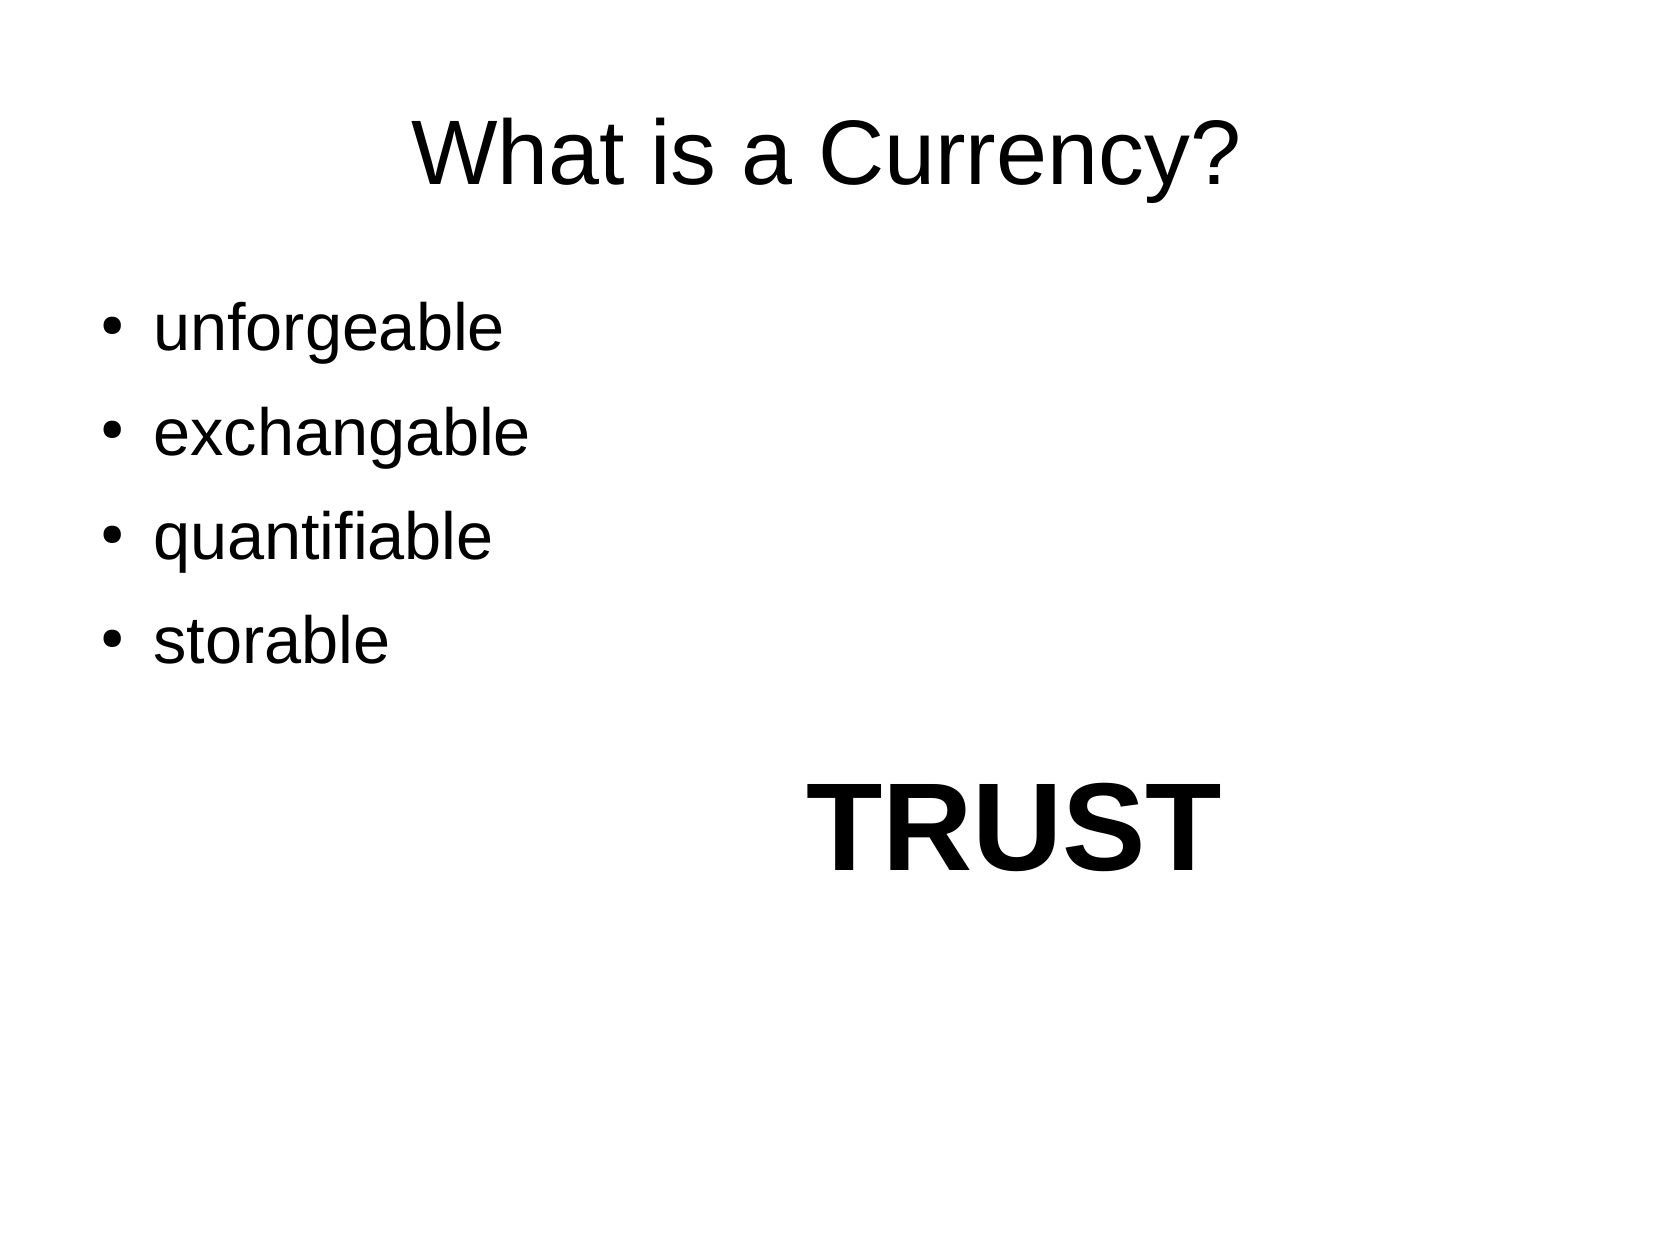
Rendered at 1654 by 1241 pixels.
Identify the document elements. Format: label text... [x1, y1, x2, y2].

text_box TRUST [791, 750, 1238, 905]
list unforgeable exchangable quantifiable storable [82, 290, 1571, 1109]
title What is a Currency? [82, 56, 1571, 250]
